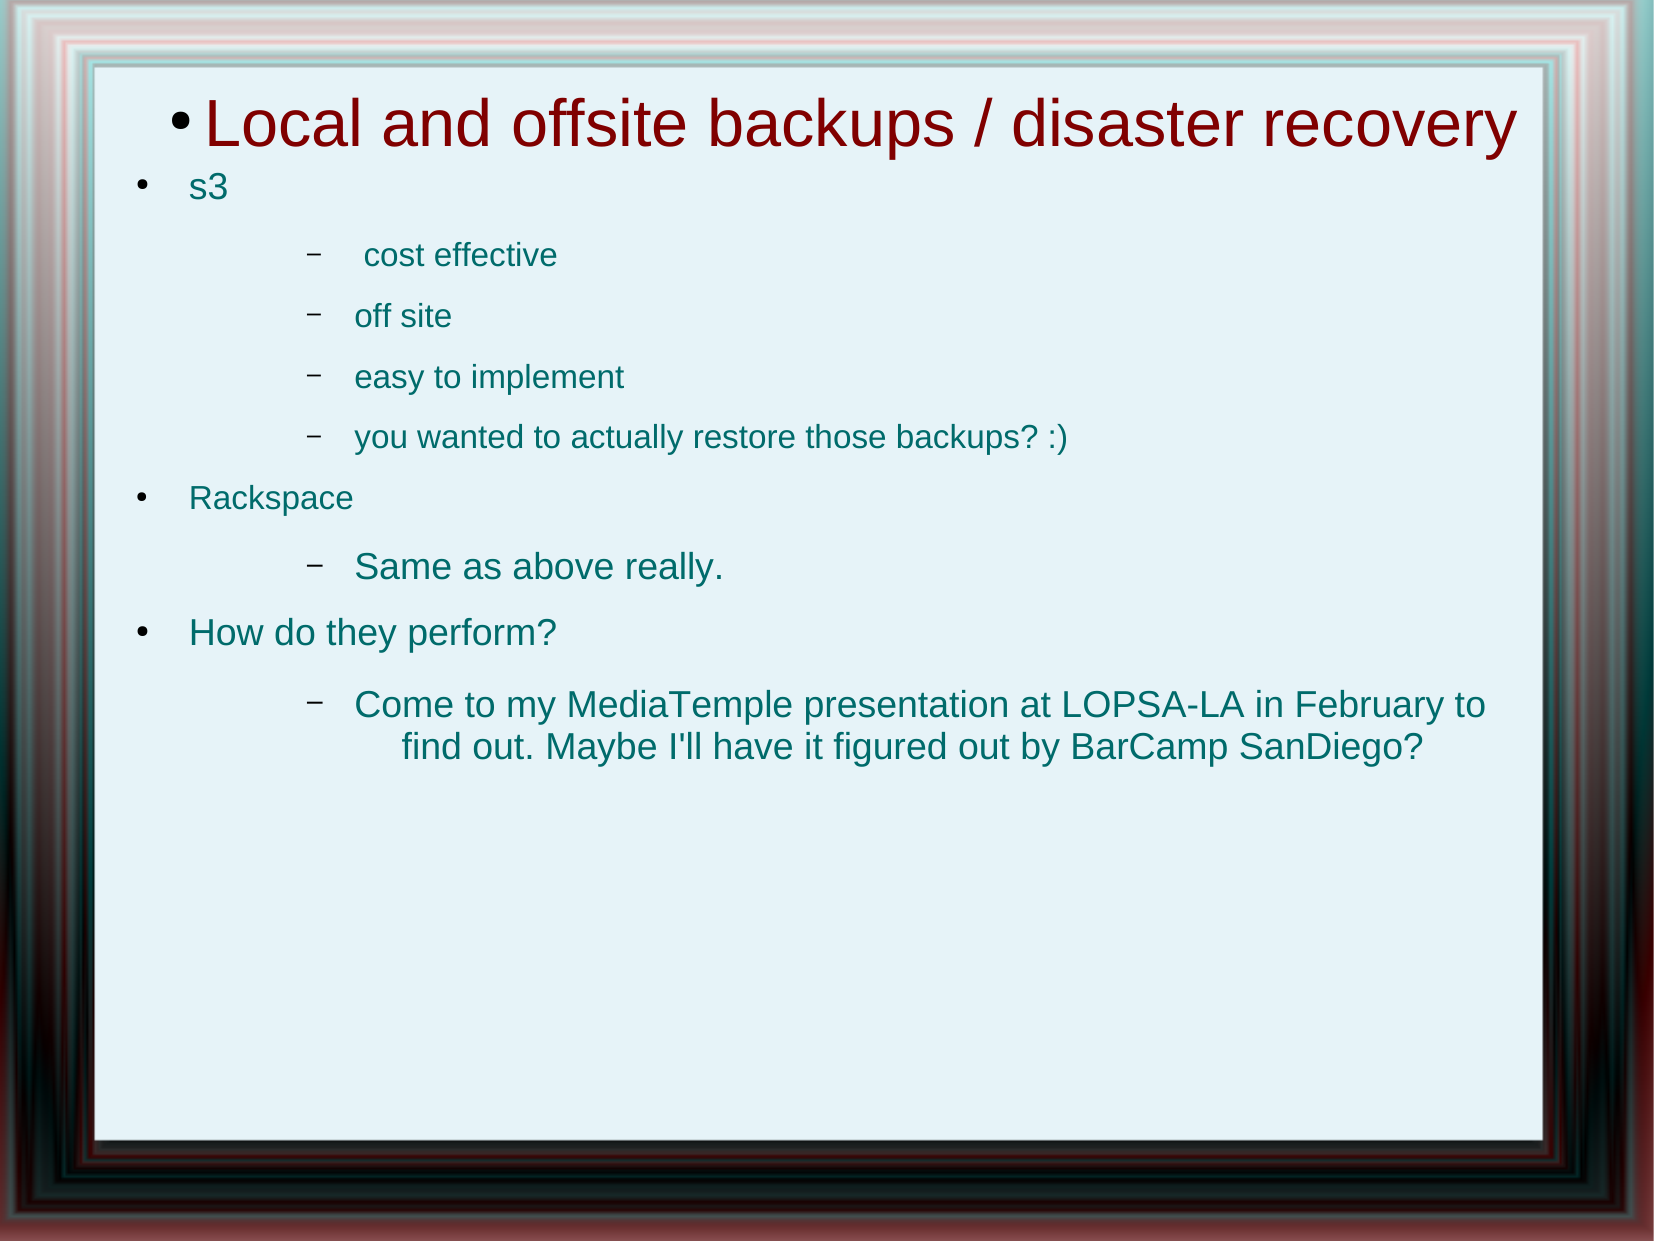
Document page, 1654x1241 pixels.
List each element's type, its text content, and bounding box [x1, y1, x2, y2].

picture [0, 0, 1654, 1241]
title Local and offsite backups / disaster recovery [118, 85, 1536, 161]
list s3 cost effective off site easy to implement you wanted to actually restore those backups? :) Rackspace Same as above really. How do they perform? Come to my MediaTemple presentation at LOPSA-LA in February to find out. Maybe I'll have it figured out by BarCamp SanDiego? [118, 165, 1506, 970]
